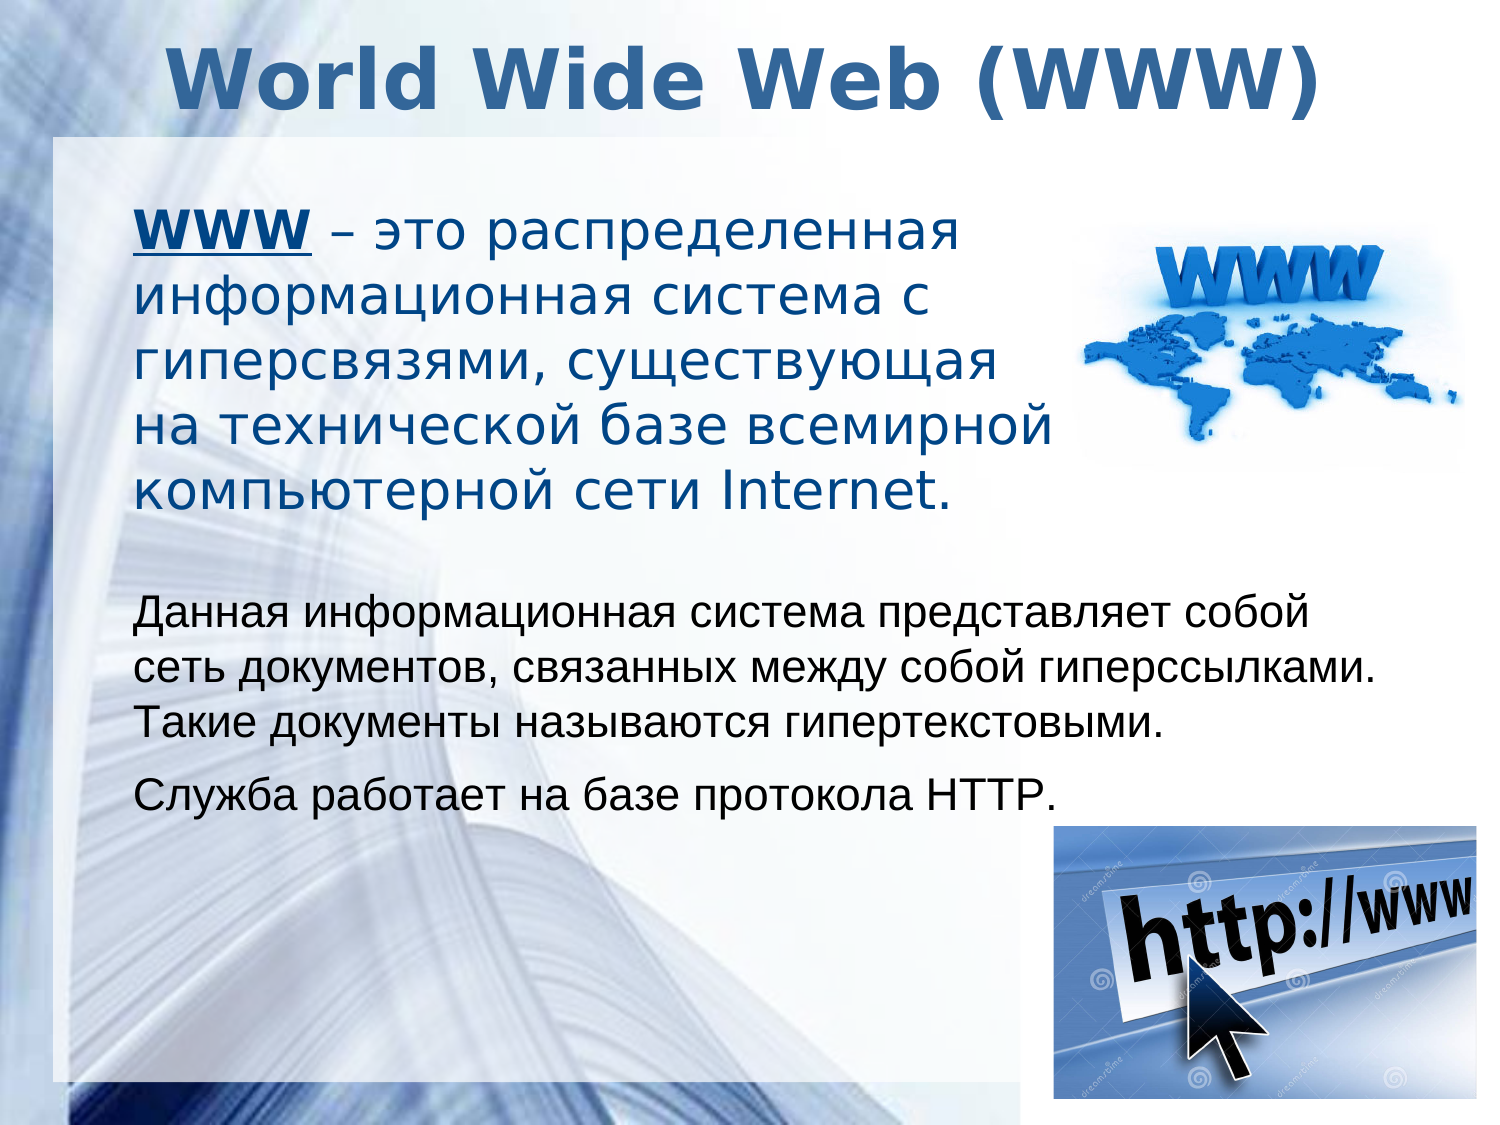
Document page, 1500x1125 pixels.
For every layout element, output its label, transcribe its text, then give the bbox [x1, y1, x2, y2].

text_box WWW – это распределенная информационная система с гиперсвязями, существующая на технической базе всемирной компьютерной сети Internet. [118, 188, 1075, 574]
text_box World Wide Web (WWW) [149, 19, 1340, 134]
text_box Данная информационная система представляет собой сеть документов, связанных между собой гиперссылками. Такие документы называются гипертекстовыми. Служба работает на базе протокола HTTP. [118, 574, 1430, 827]
picture [0, 0, 1500, 1125]
